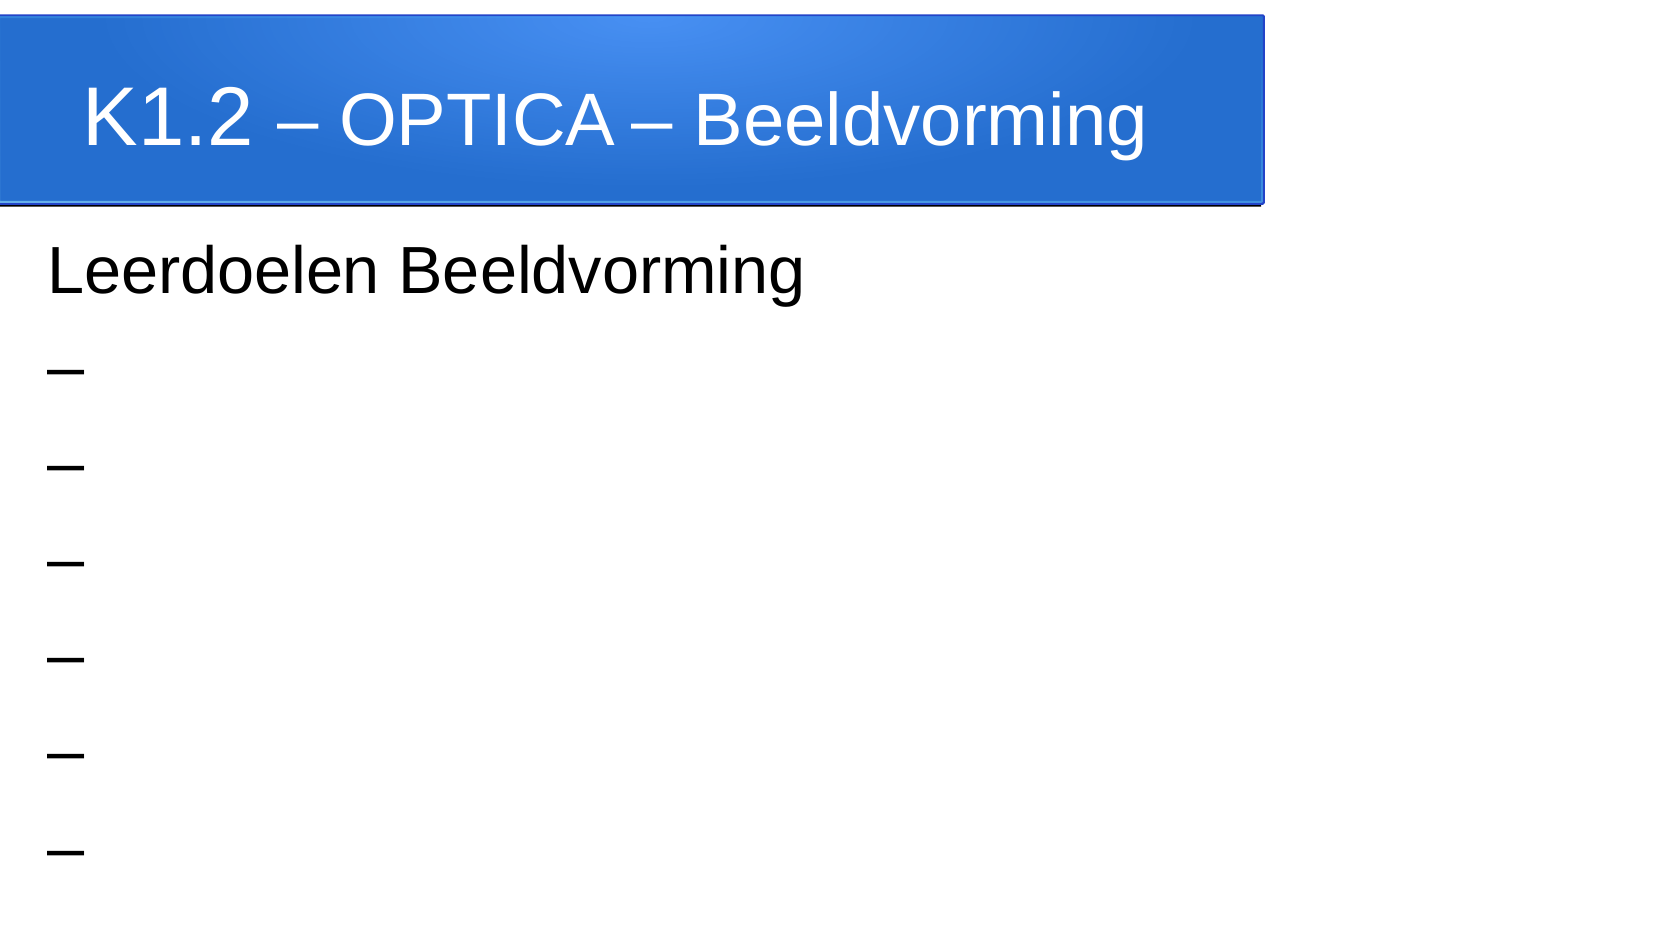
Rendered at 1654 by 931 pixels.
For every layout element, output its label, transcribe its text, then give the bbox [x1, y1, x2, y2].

title K1.2 – OPTICA – Beeldvorming [82, 35, 1235, 189]
subtitle Leerdoelen Beeldvorming – stralengang door een positieve én negatieve lens, – breking van licht (“kruiwagen op boeren-erf”), – breking door een plan-parallelle plaat, – constructie stralengang, – (on)scherp, – berekeningen. [47, 236, 1607, 922]
